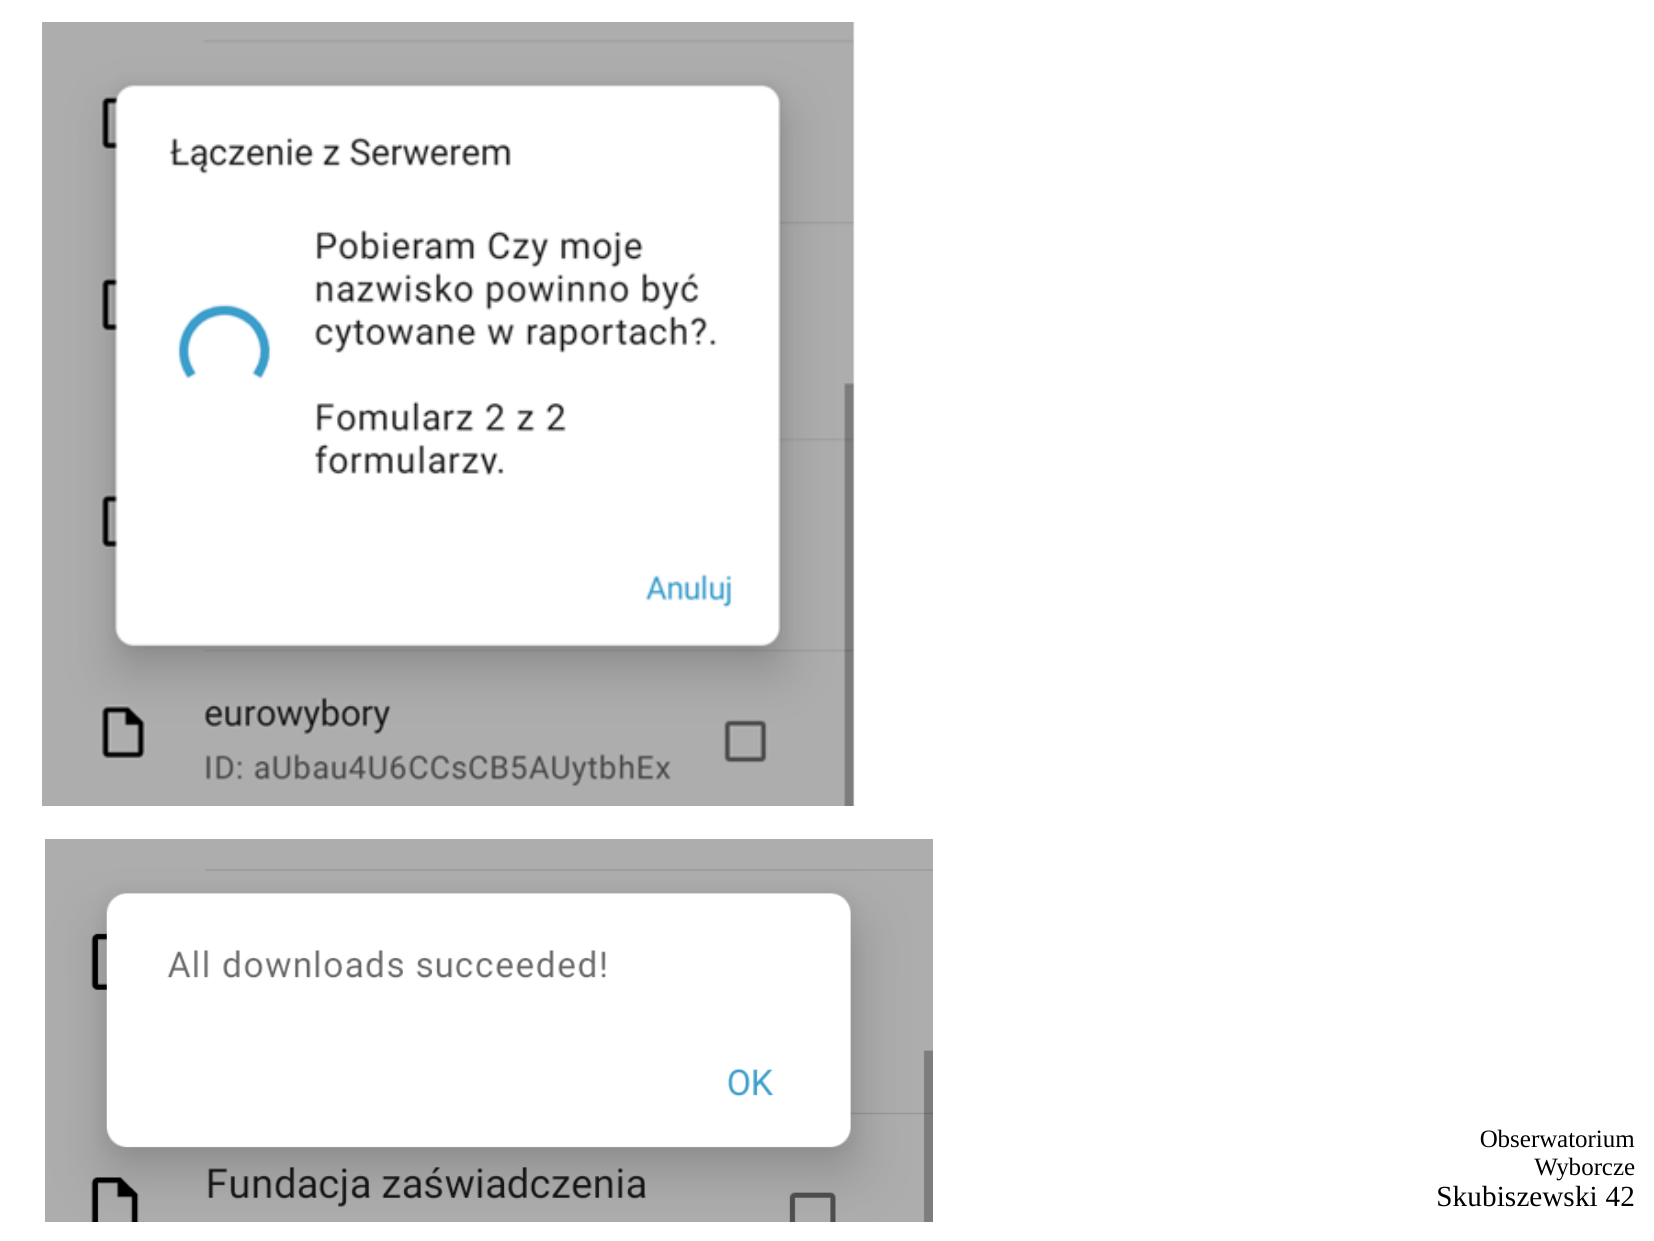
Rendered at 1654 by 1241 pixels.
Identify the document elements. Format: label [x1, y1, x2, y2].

picture [42, 22, 856, 806]
picture [45, 839, 933, 1222]
